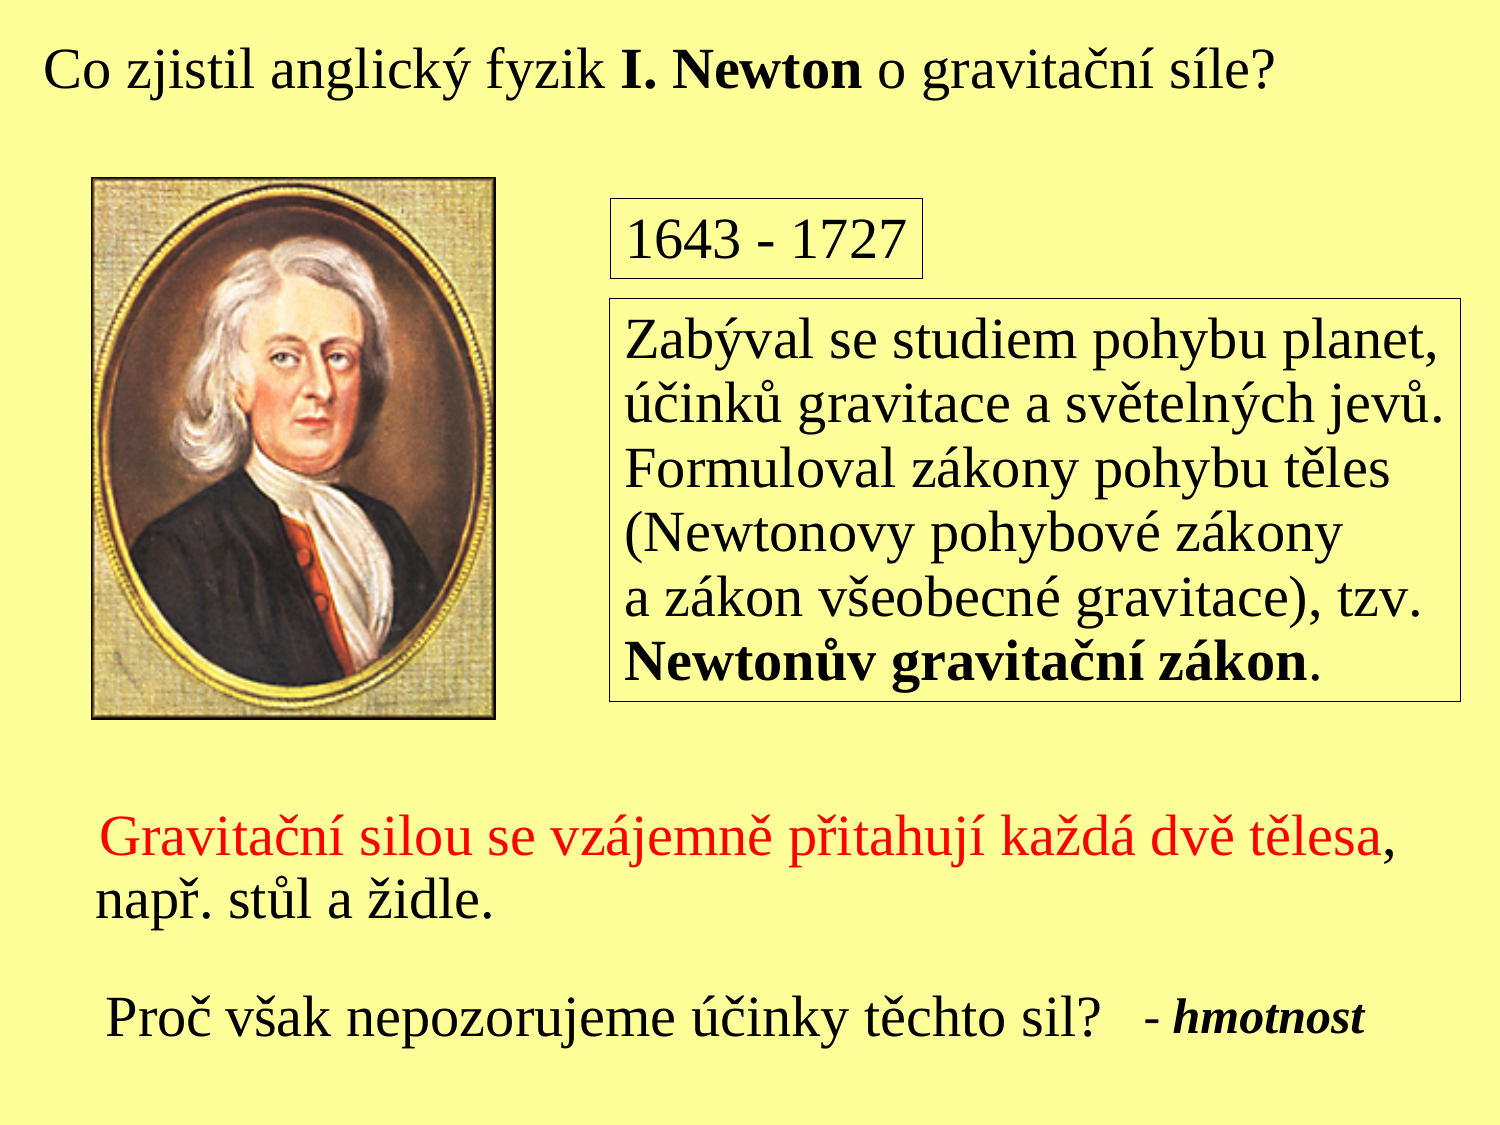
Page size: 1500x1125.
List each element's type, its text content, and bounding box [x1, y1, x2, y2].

text_box Gravitační silou se vzájemně přitahují každá dvě tělesa, [84, 795, 1413, 876]
text_box Proč však nepozorujeme účinky těchto sil? [90, 976, 1118, 1057]
text_box - hmotnost [1128, 981, 1380, 1053]
text_box např. stůl a židle. [80, 858, 523, 939]
text_box Co zjistil anglický fyzik I. Newton o gravitační síle? [28, 29, 1292, 110]
text_box Zabýval se studiem pohybu planet, účinků gravitace a světelných jevů. Formuloval zákony pohybu těles (Newtonovy pohybové zákony a zákon všeobecné gravitace), tzv. Newtonův gravitační zákon. [609, 298, 1461, 702]
text_box 1643 - 1727 [610, 198, 923, 279]
picture [91, 177, 496, 720]
